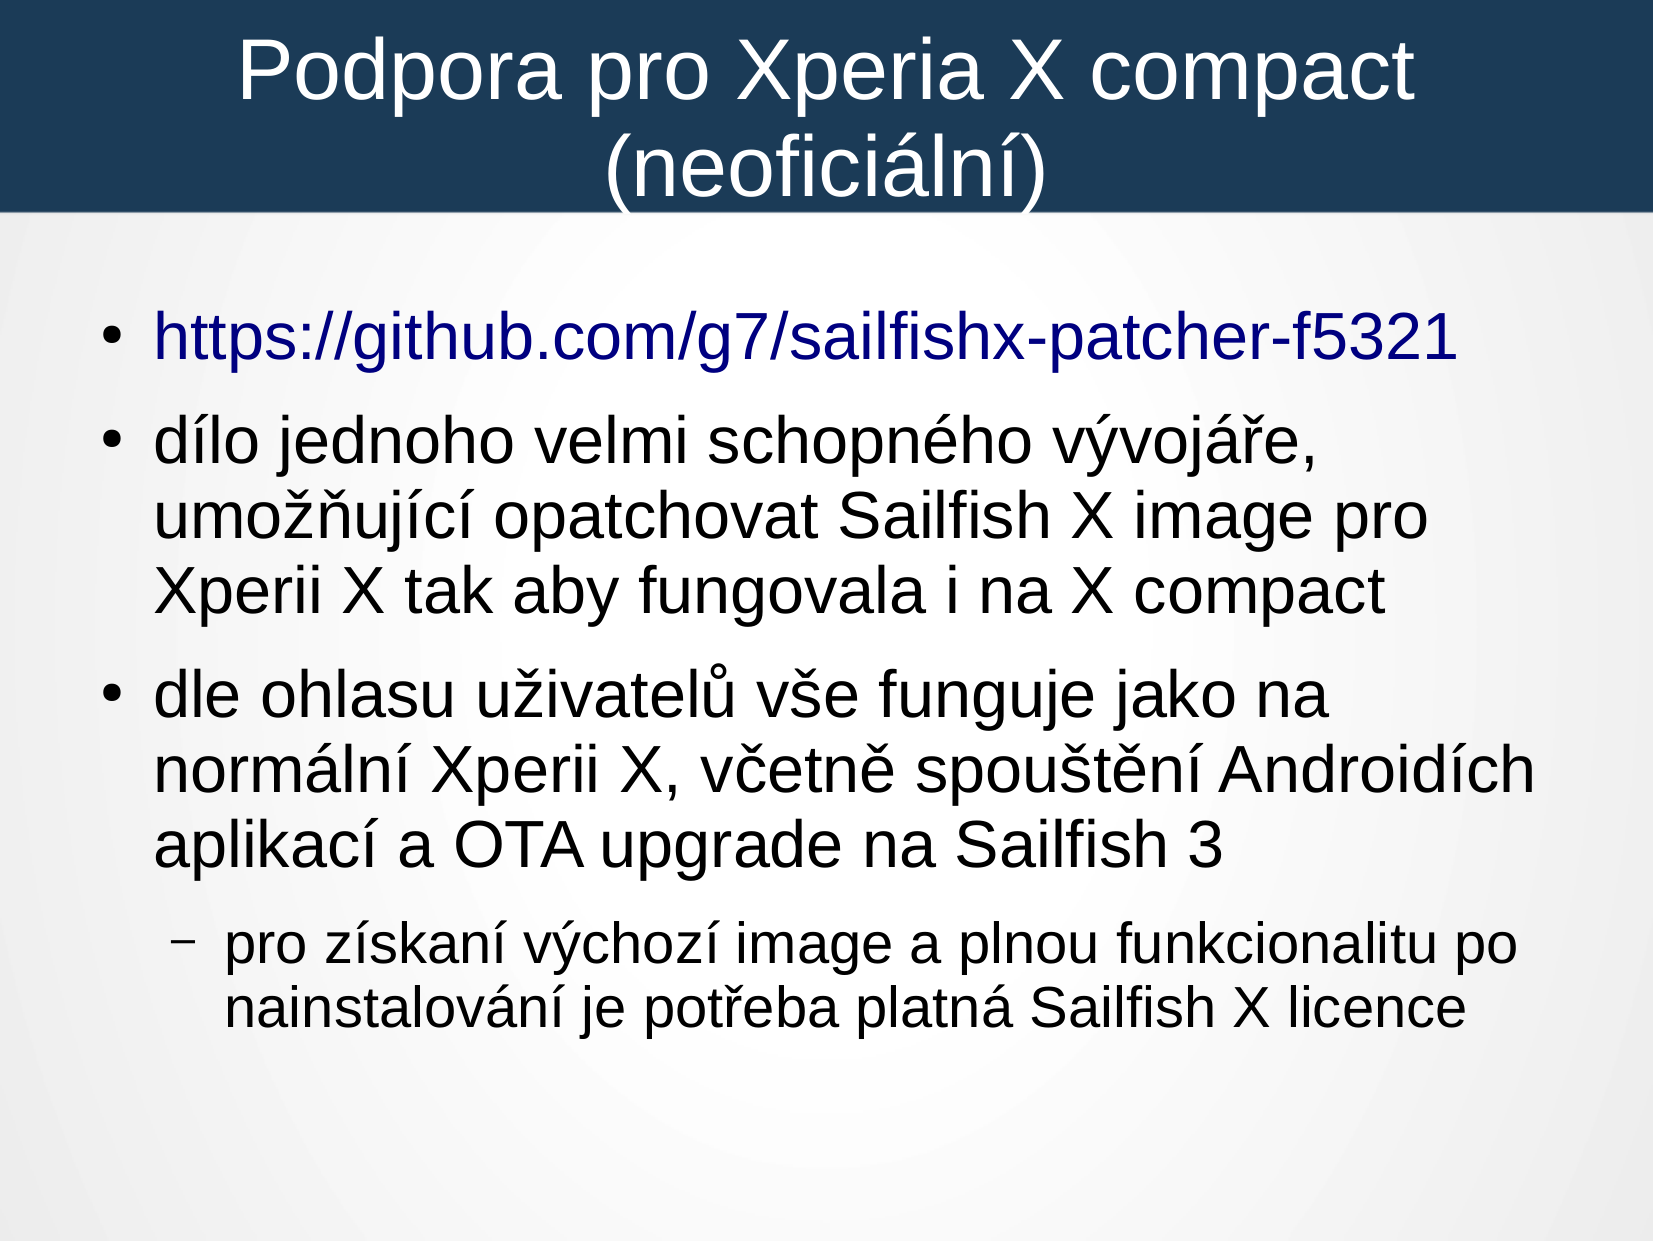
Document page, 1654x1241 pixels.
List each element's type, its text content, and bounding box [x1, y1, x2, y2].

list https://github.com/g7/sailfishx-patcher-f5321 dílo jednoho velmi schopného vývojáře, umožňující opatchovat Sailfish X image pro Xperii X tak aby fungovala i na X compact dle ohlasu uživatelů vše funguje jako na normální Xperii X, včetně spouštění Androidích aplikací a OTA upgrade na Sailfish 3 pro získaní výchozí image a plnou funkcionalitu po nainstalování je potřeba platná Sailfish X licence [82, 299, 1571, 1146]
picture [0, 0, 1653, 1241]
title Podpora pro Xperia X compact (neoficiální) [82, 21, 1571, 215]
